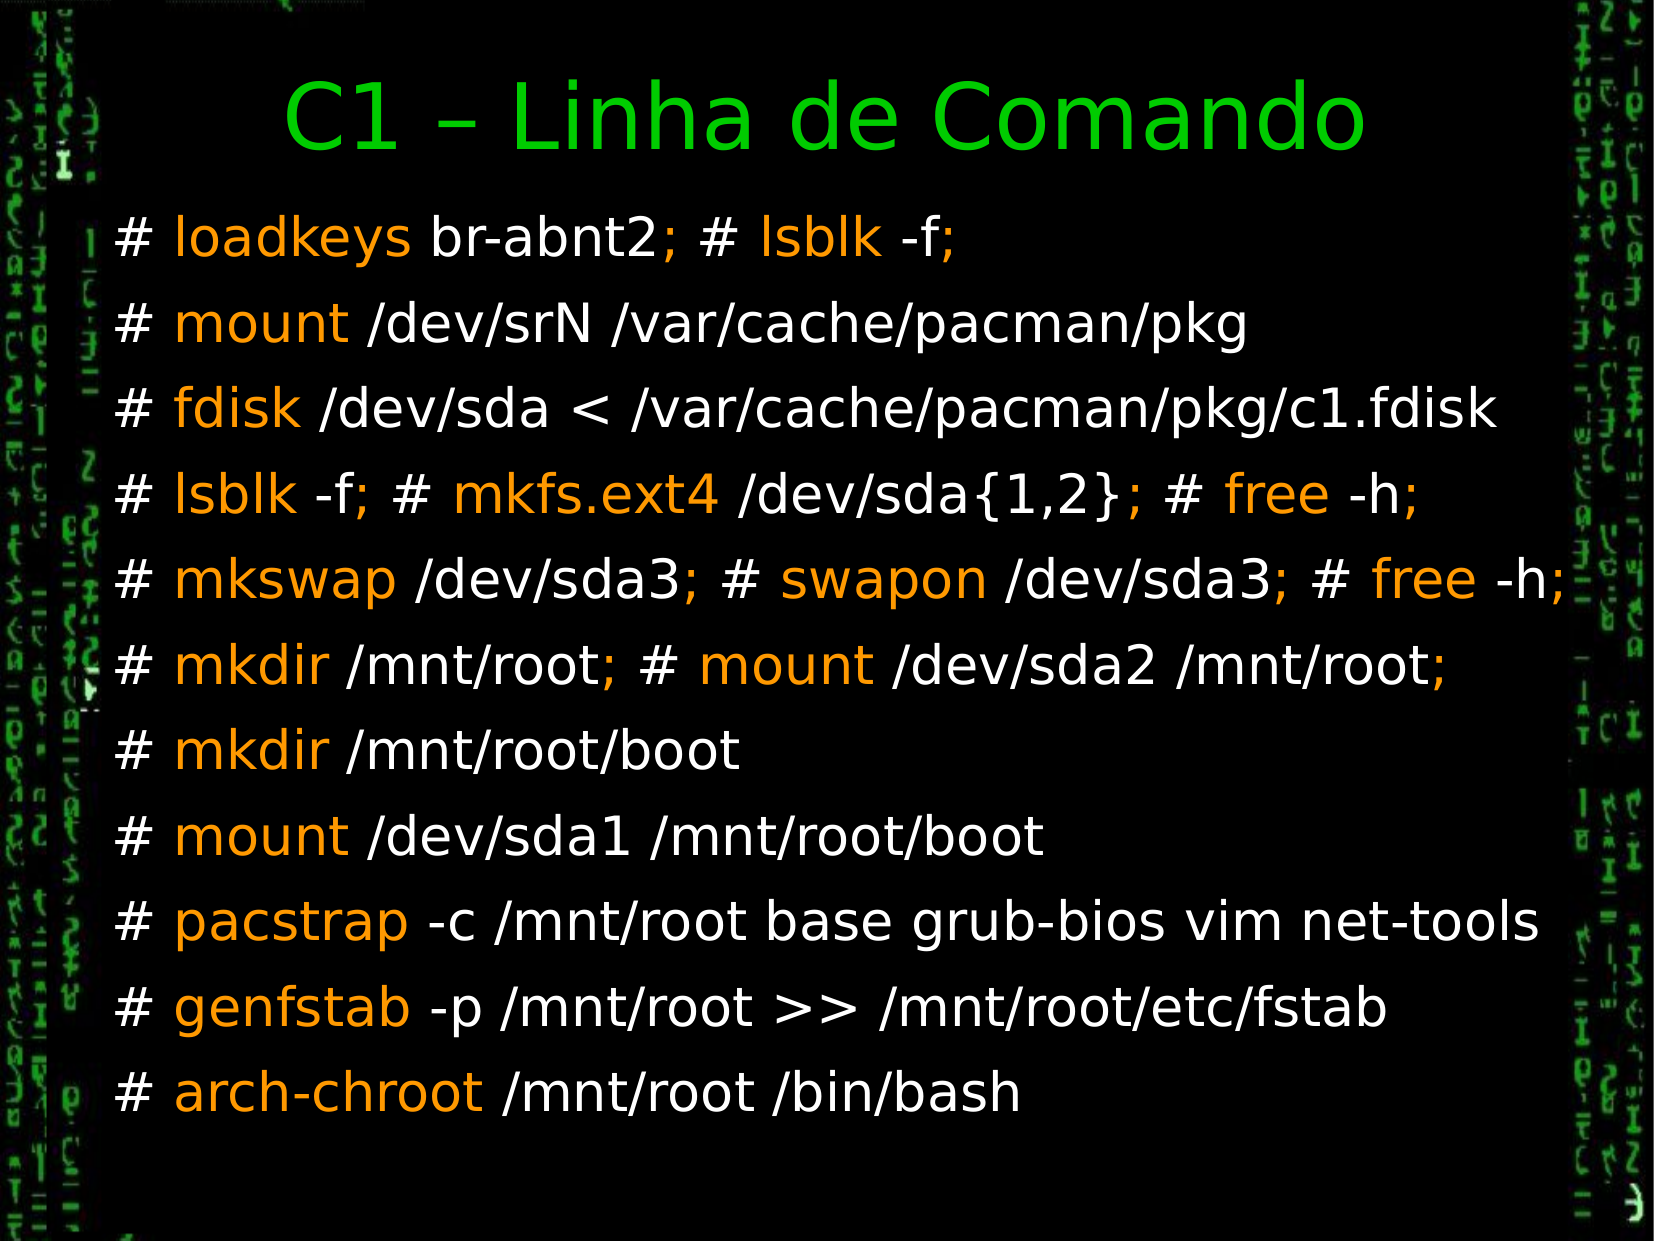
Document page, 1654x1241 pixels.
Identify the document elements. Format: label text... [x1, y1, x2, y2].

list # loadkeys br-abnt2; # lsblk -f; # mount /dev/srN /var/cache/pacman/pkg # fdisk /dev/sda < /var/cache/pacman/pkg/c1.fdisk # lsblk -f; # mkfs.ext4 /dev/sda{1,2}; # free -h; # mkswap /dev/sda3; # swapon /dev/sda3; # free -h; # mkdir /mnt/root; # mount /dev/sda2 /mnt/root; # mkdir /mnt/root/boot # mount /dev/sda1 /mnt/root/boot # pacstrap -c /mnt/root base grub-bios vim net-tools # genfstab -p /mnt/root >> /mnt/root/etc/fstab # arch-chroot /mnt/root /bin/bash [110, 206, 1600, 1150]
picture [0, 0, 1654, 1241]
title C1 – Linha de Comando [82, 13, 1571, 222]
